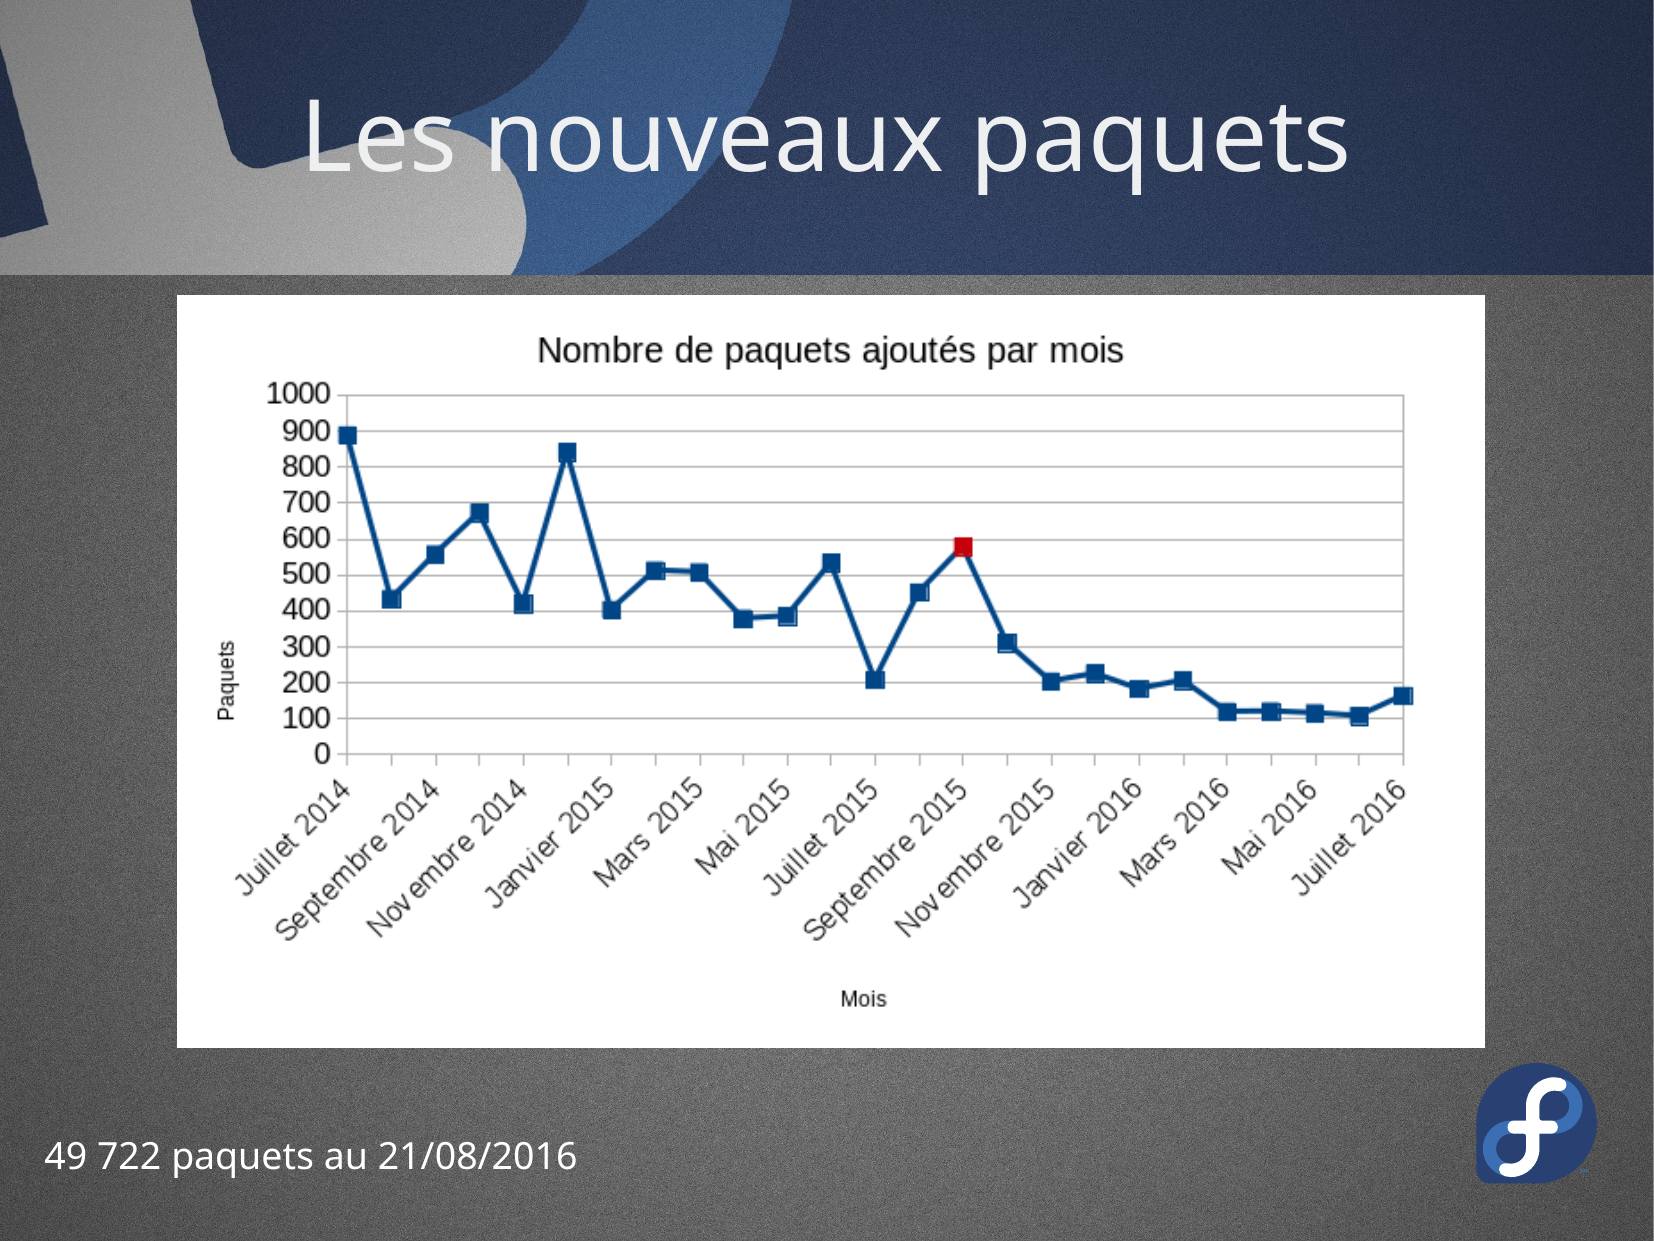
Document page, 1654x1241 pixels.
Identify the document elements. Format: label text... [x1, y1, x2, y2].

picture [0, 0, 1654, 1241]
title Les nouveaux paquets [88, 29, 1565, 237]
text_box 49 722 paquets au 21/08/2016 [29, 1122, 1329, 1181]
